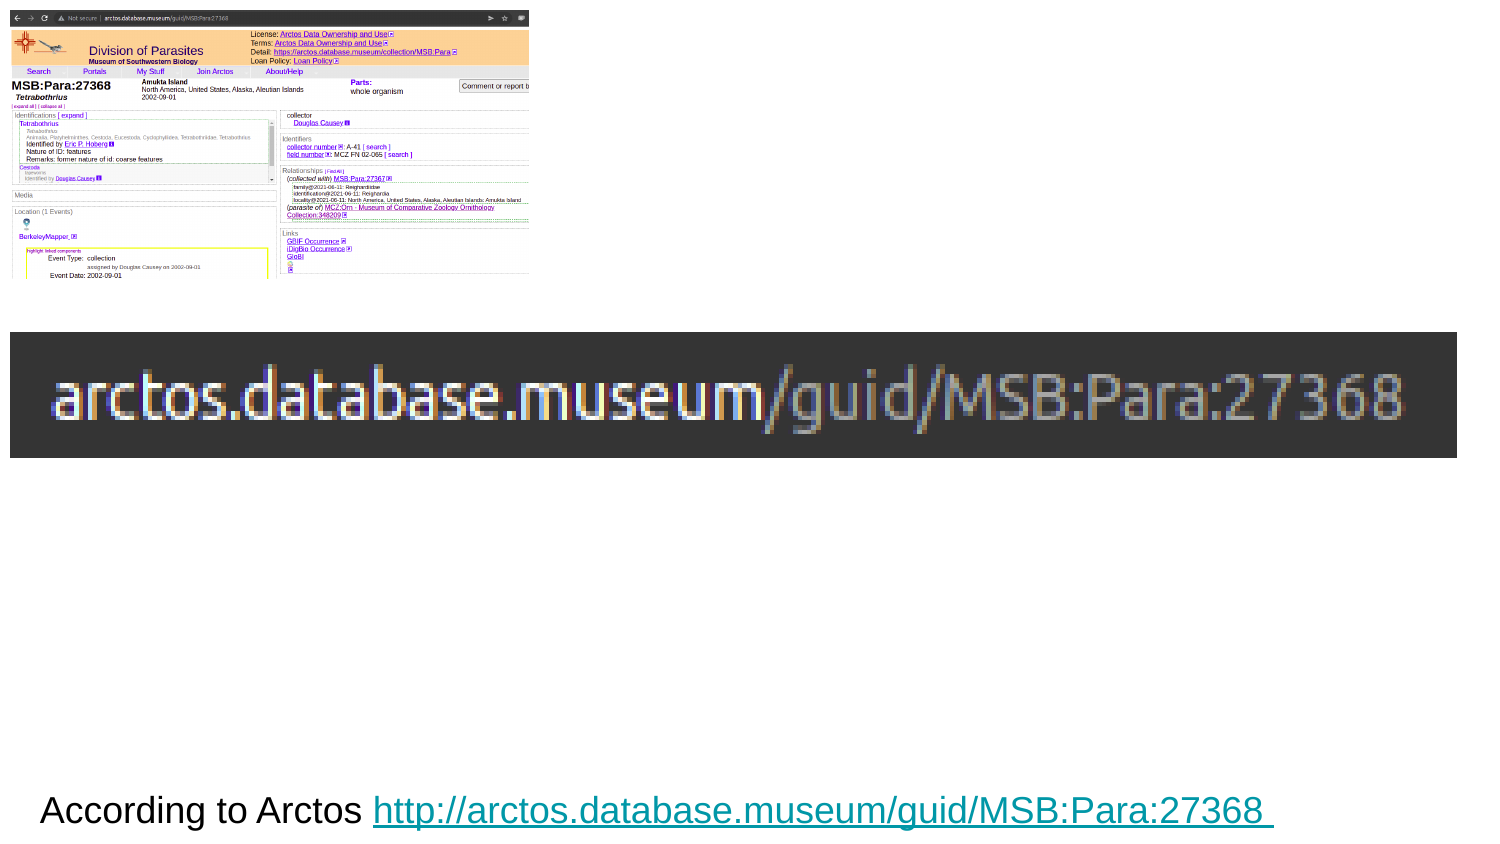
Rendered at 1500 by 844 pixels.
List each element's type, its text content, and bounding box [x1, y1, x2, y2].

picture [10, 332, 1457, 458]
text_box According to Arctos http://arctos.database.museum/guid/MSB:Para:27368 [24, 770, 1399, 824]
picture [10, 10, 529, 279]
